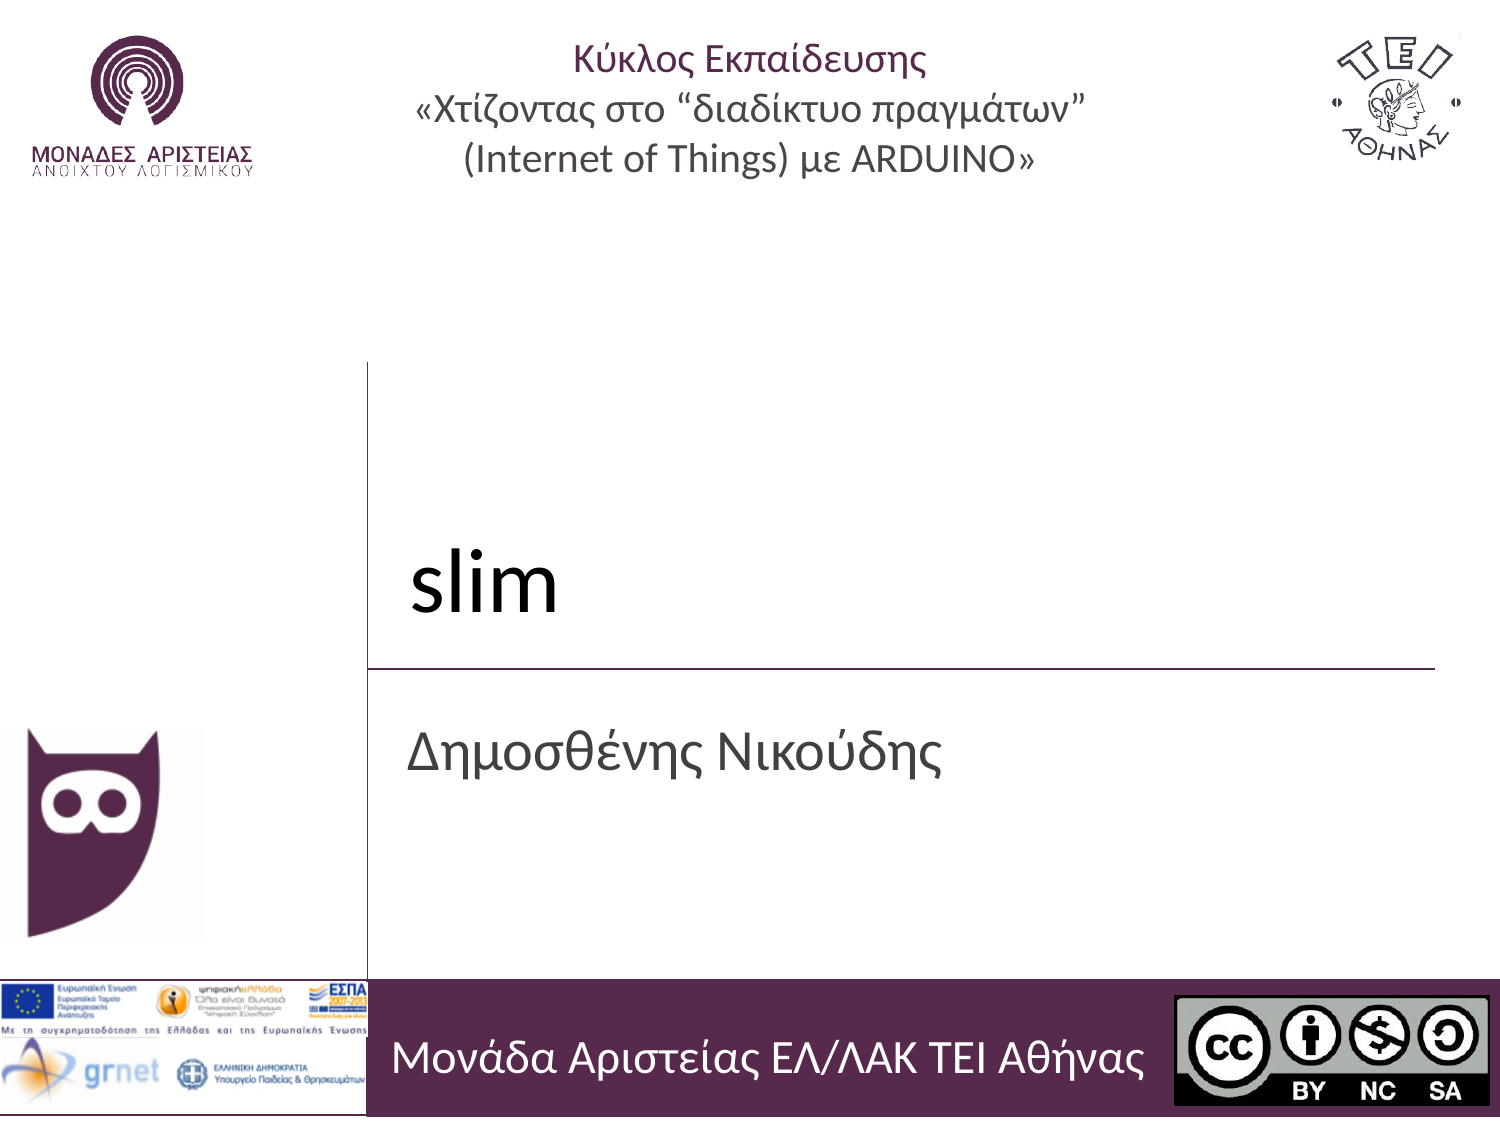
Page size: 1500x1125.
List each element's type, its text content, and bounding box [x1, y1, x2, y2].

picture [0, 727, 204, 939]
picture [1174, 995, 1490, 1106]
text_box Κύκλος Εκπαίδευσης «Χτίζοντας στο “διαδίκτυο πραγμάτων” (Internet of Things) με ARDUINO» [280, 22, 1220, 190]
picture [1331, 35, 1461, 167]
picture [31, 36, 253, 177]
text_box Μονάδα Αριστείας ΕΛ/ΛΑΚ ΤΕΙ Αθήνας [375, 997, 1476, 1111]
picture [0, 982, 368, 1113]
title slim [394, 338, 1457, 639]
picture [175, 1057, 366, 1092]
text_box Δημοσθένης Νικούδης [392, 704, 1455, 963]
